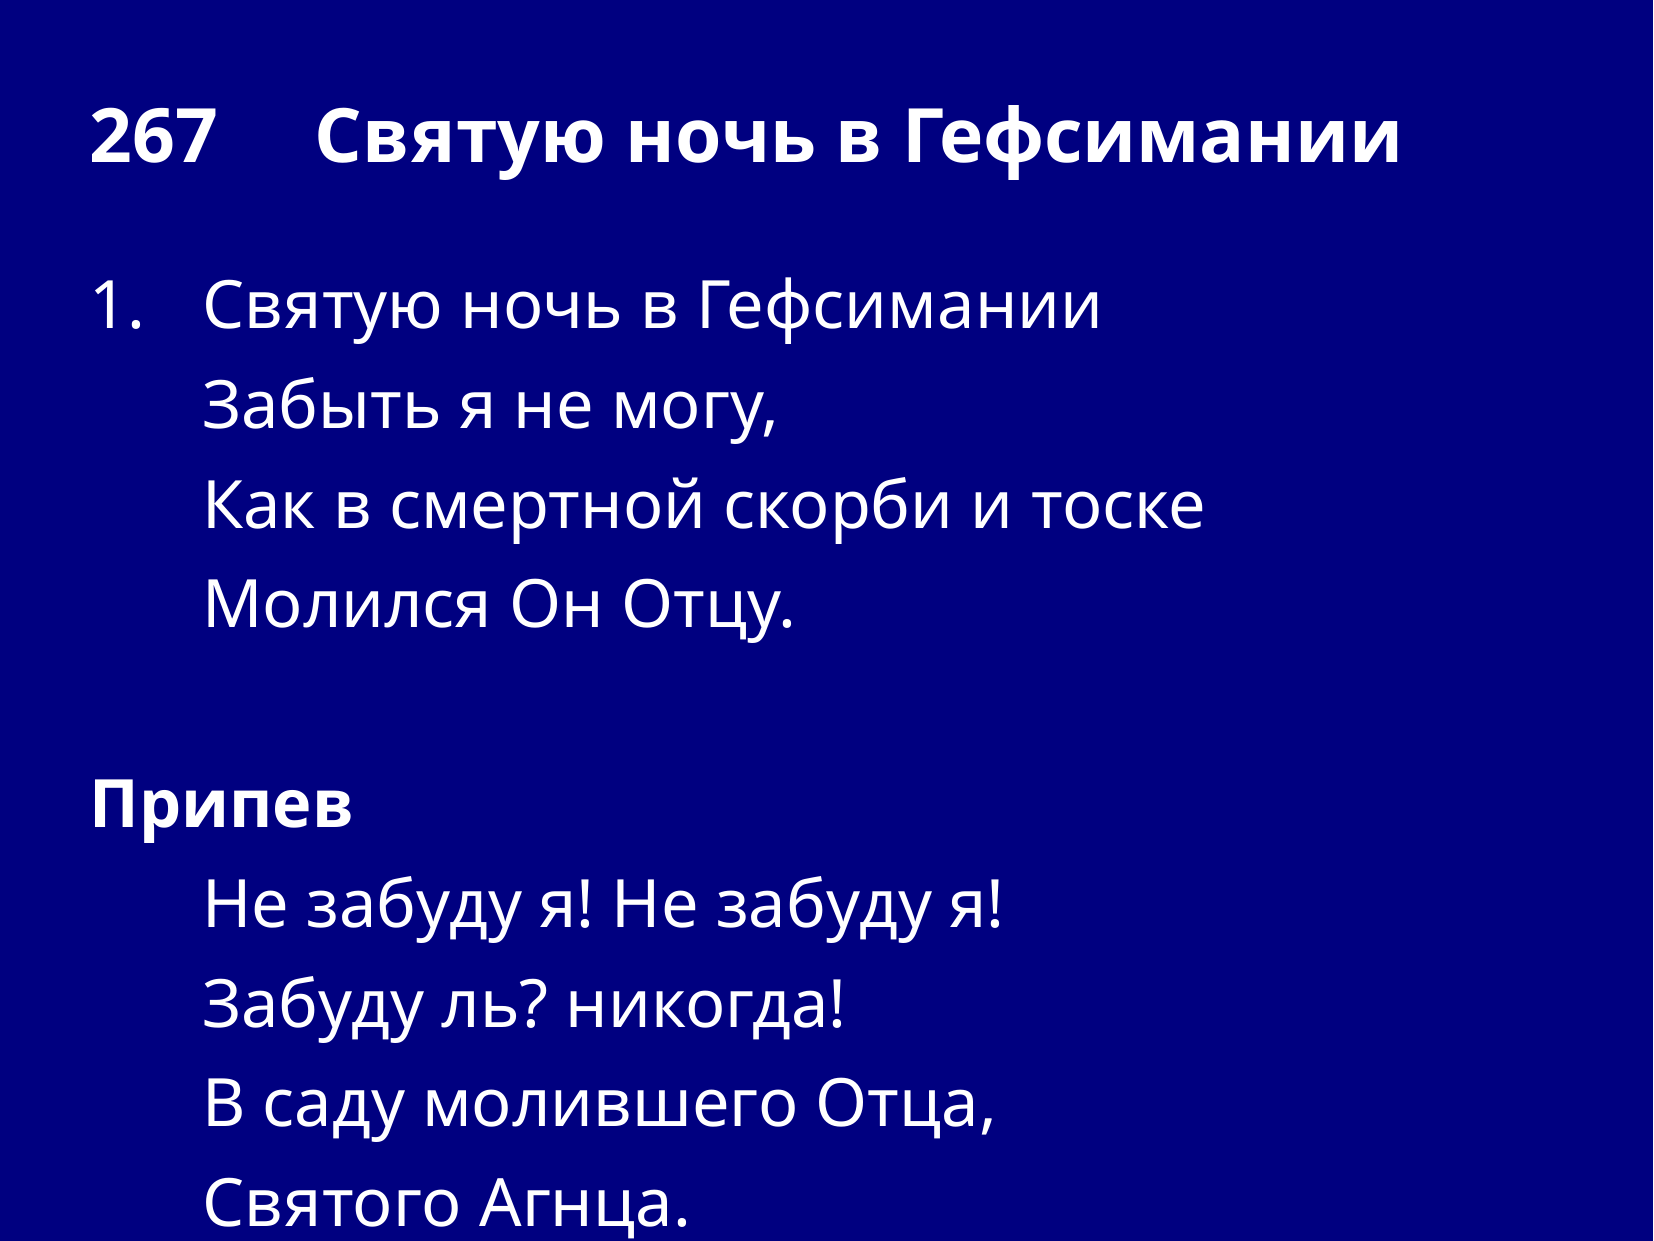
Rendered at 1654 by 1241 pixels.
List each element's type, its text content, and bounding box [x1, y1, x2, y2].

text_box 267 Святую ночь в Гефсимании [75, 75, 1576, 188]
text_box 1. Святую ночь в Гефсимании Забыть я не могу, Как в смертной скорби и тоске Молился Он Отцу. Припев Не забуду я! Не забуду я! Забуду ль? никогда! В саду молившего Отца, Святого Агнца. [75, 188, 1576, 1163]
